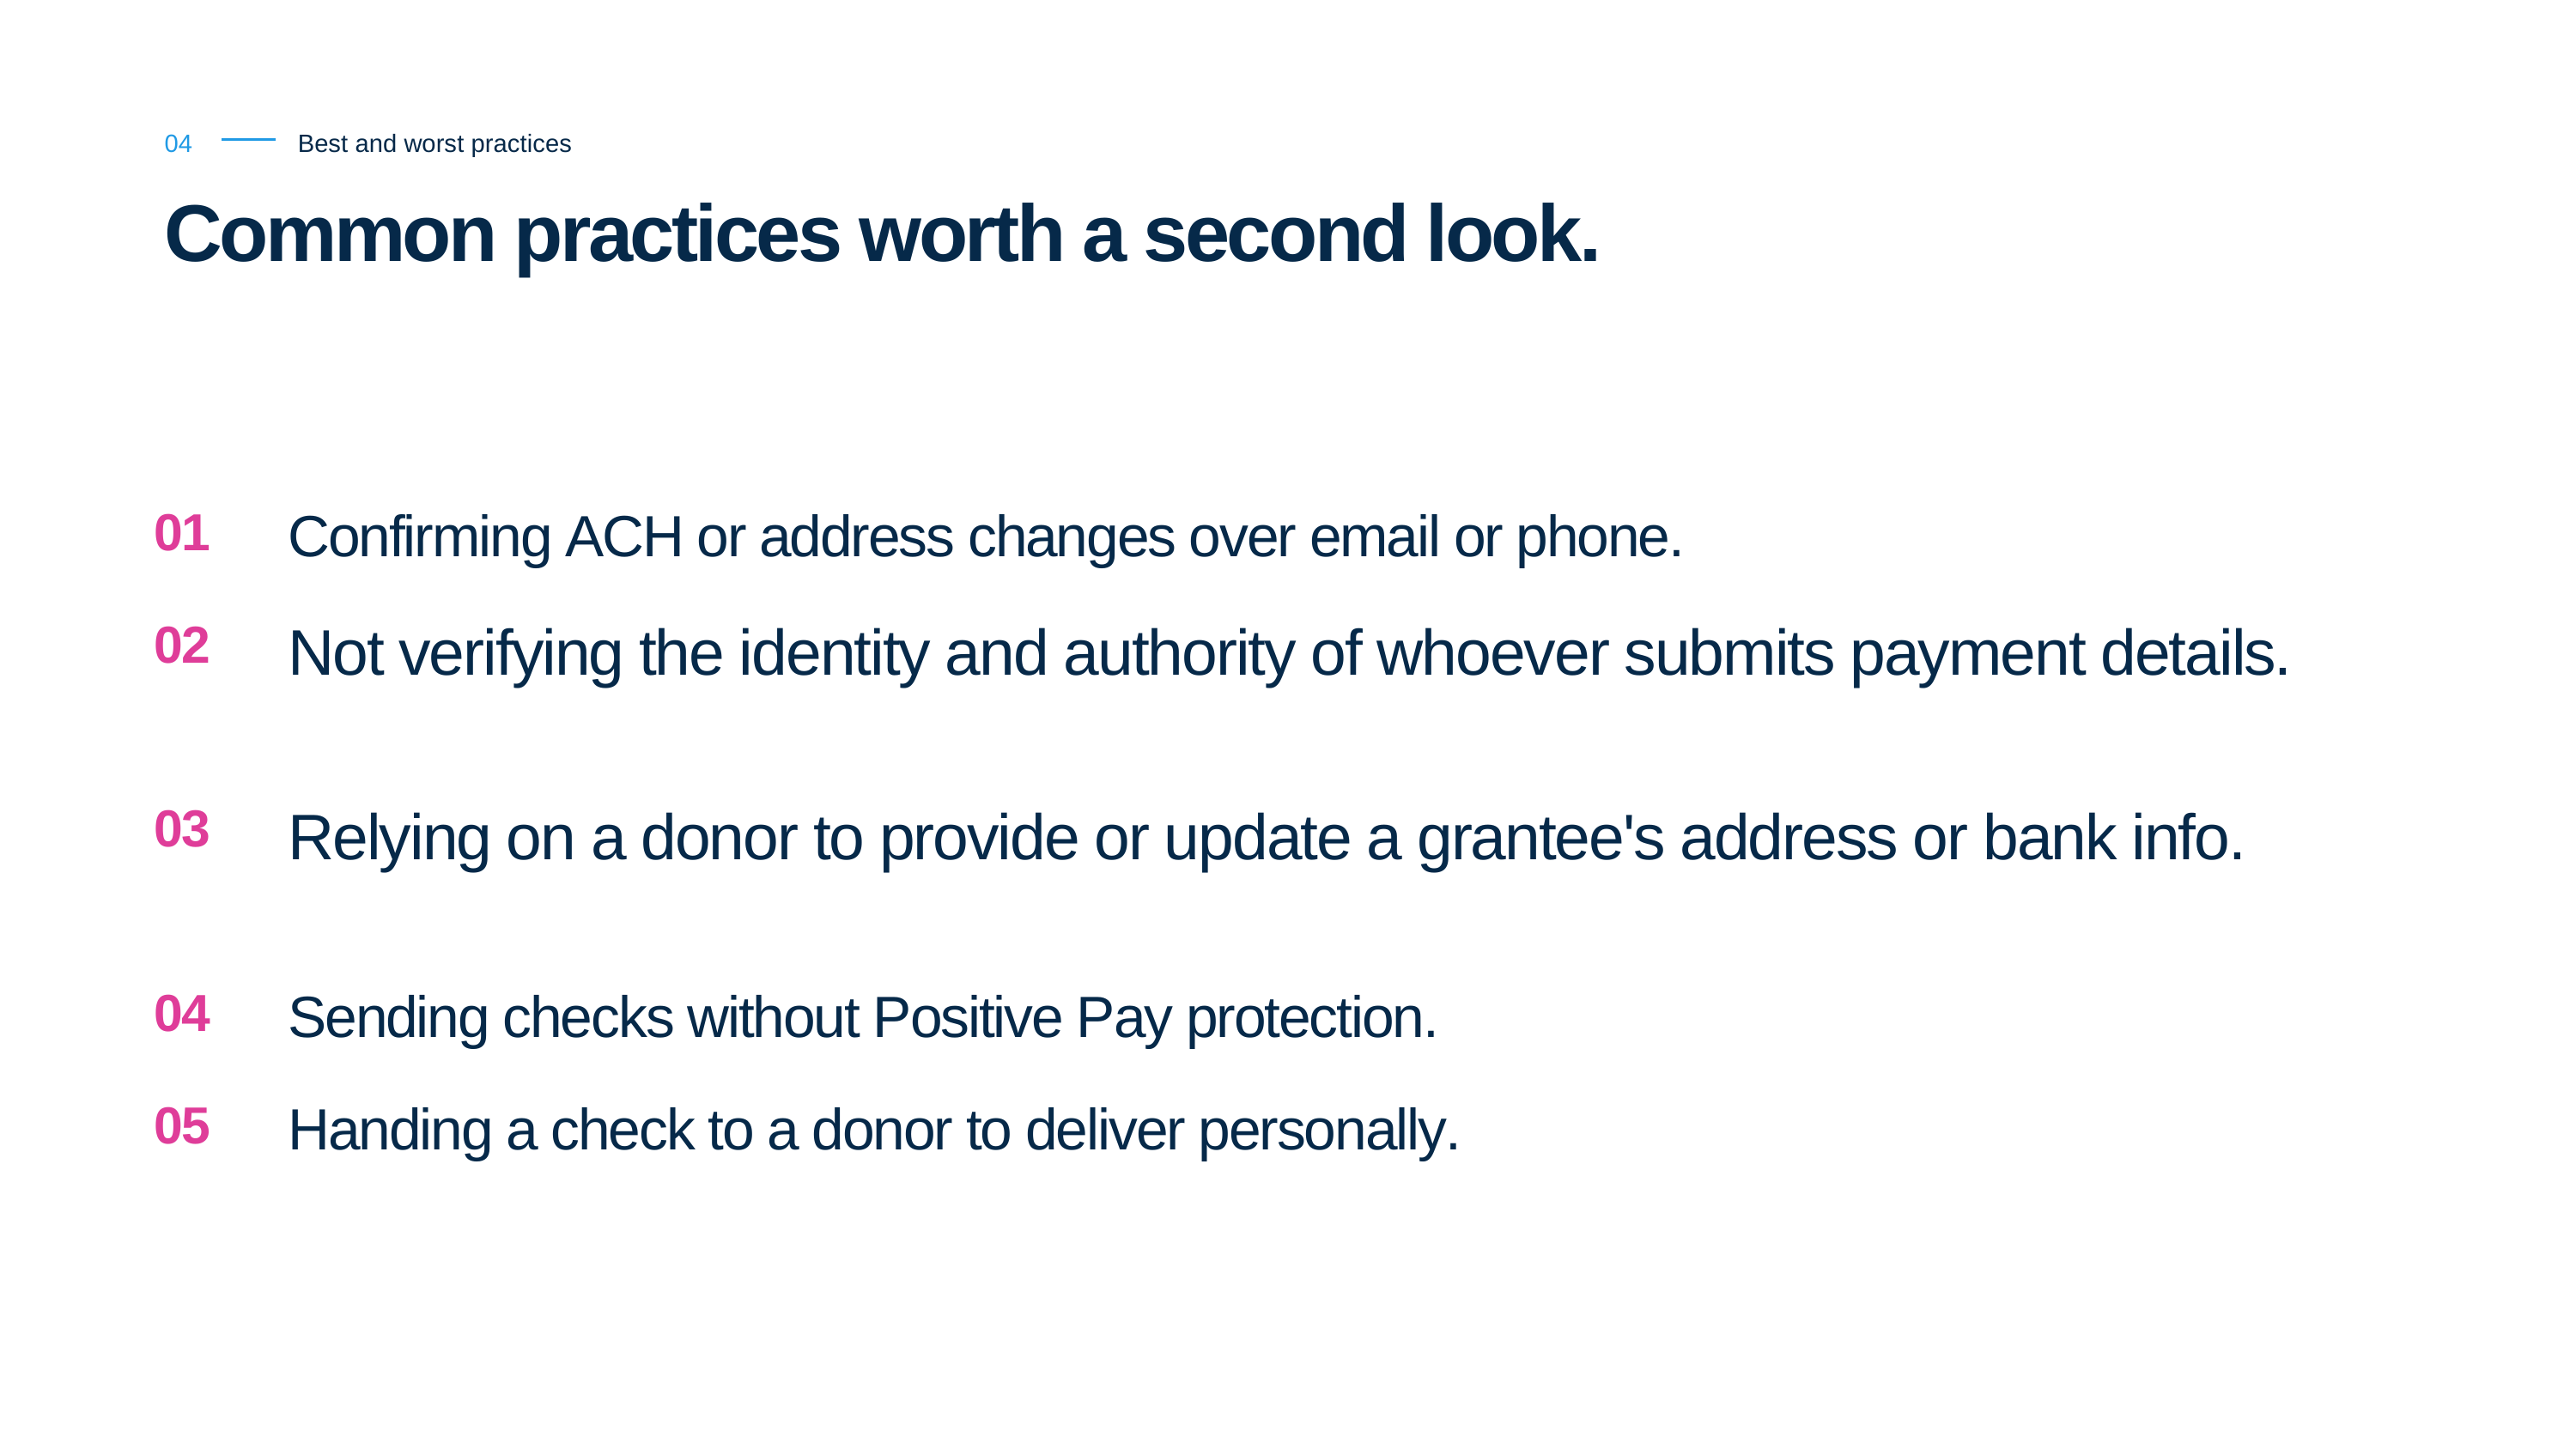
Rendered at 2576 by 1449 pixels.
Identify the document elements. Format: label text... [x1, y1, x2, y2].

text_box Handing a check to a donor to deliver personally. [284, 1088, 1714, 1167]
text_box 04 [149, 975, 247, 1046]
text_box Common practices worth a second look. [161, 177, 2375, 282]
text_box 02 [149, 607, 247, 677]
text_box 05 [149, 1088, 247, 1159]
text_box Best and worst practices [294, 123, 710, 161]
text_box Relying on a donor to provide or update a grantee's address or bank info. [284, 791, 2313, 942]
text_box Sending checks without Positive Pay protection. [284, 975, 1714, 1054]
text_box 01 [149, 494, 247, 565]
text_box 03 [149, 791, 247, 862]
text_box Not verifying the identity and authority of whoever submits payment details. [284, 607, 2313, 757]
text_box Confirming ACH or address changes over email or phone. [284, 494, 1981, 573]
text_box 04 [161, 123, 214, 161]
